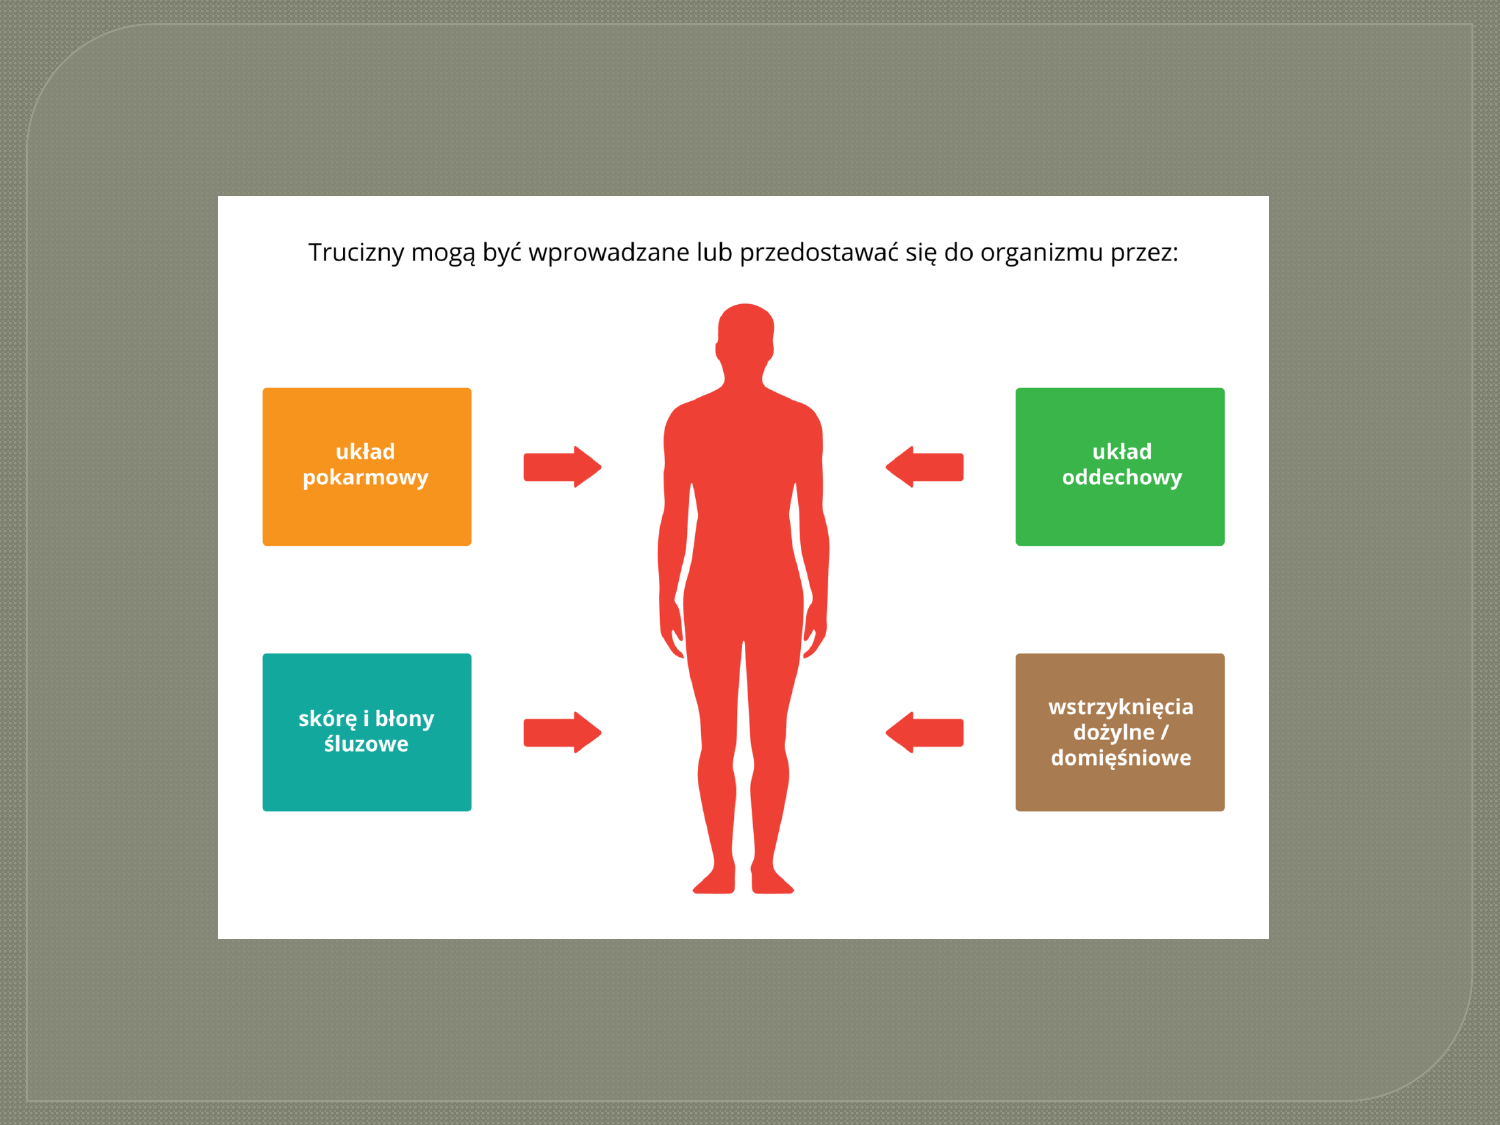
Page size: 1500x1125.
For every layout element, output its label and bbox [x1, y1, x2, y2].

picture [218, 196, 1269, 939]
